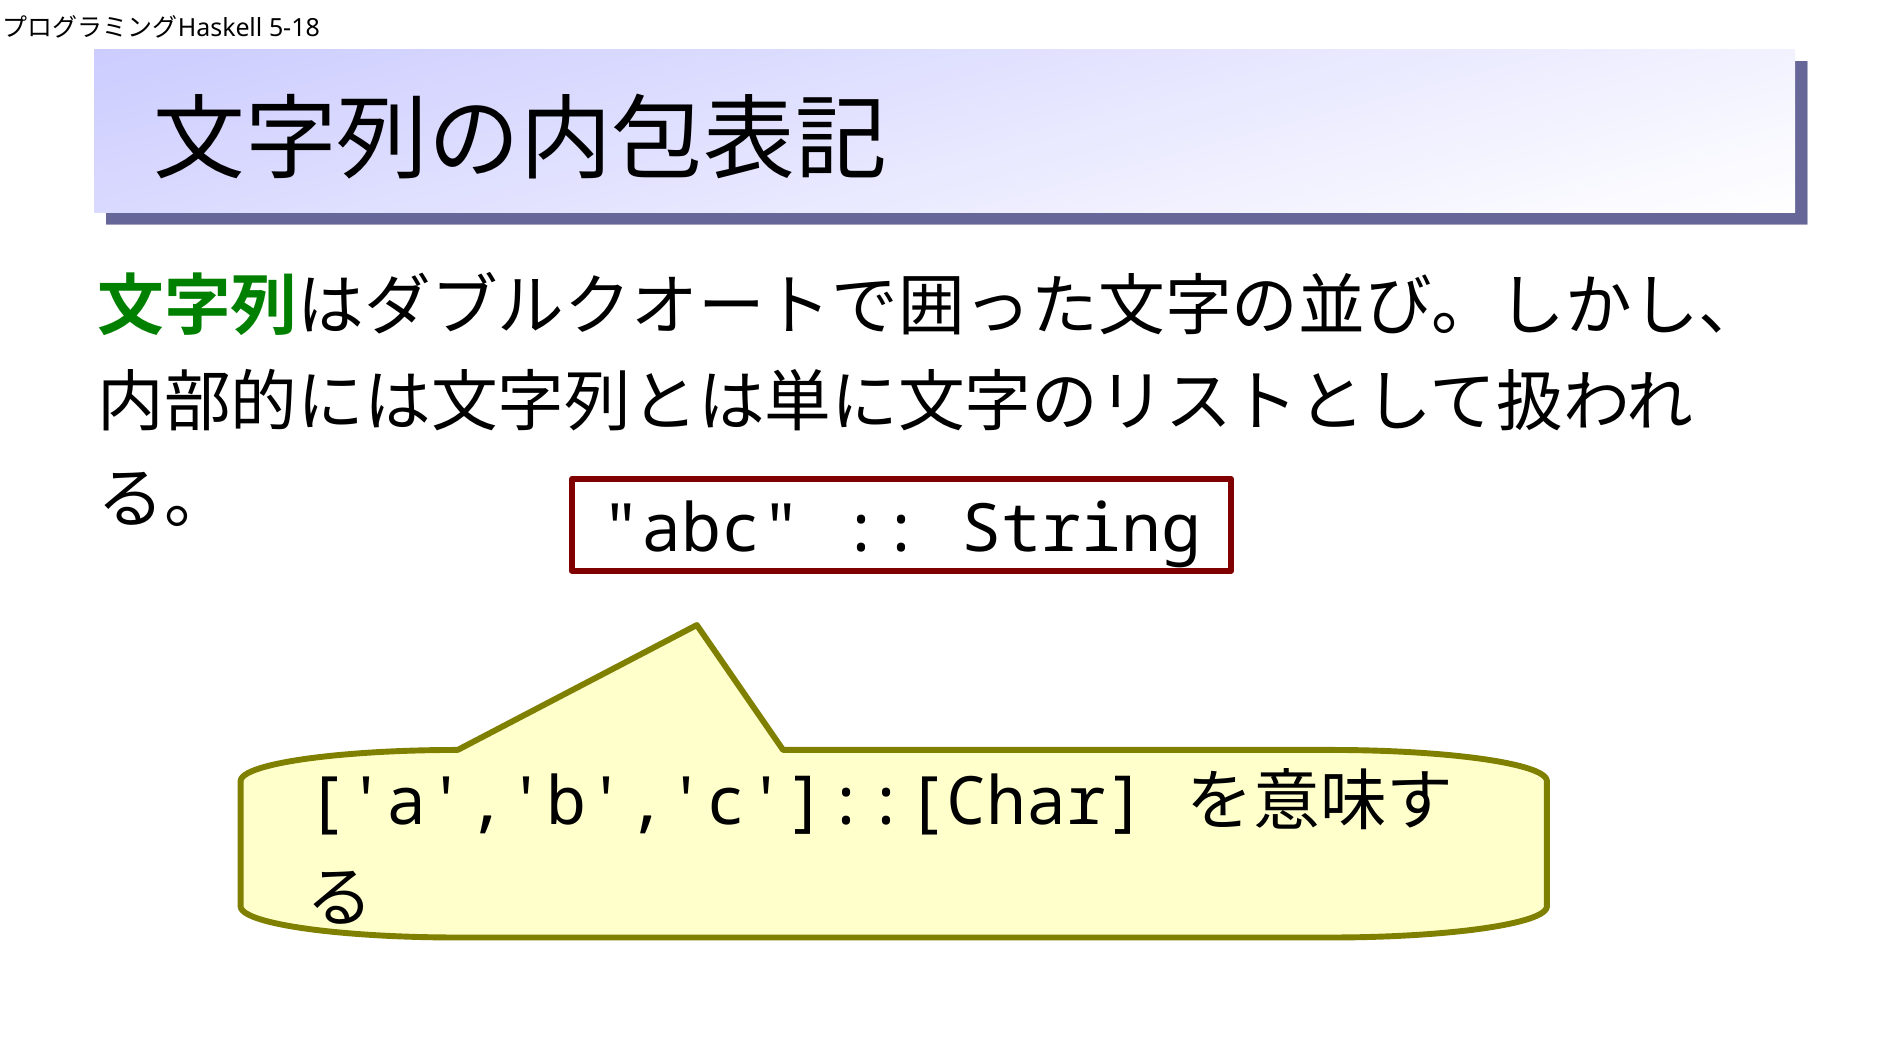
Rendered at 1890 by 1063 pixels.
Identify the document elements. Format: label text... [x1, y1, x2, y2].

text_box "abc" :: String [571, 478, 1232, 571]
title 文字列の内包表記 [94, 49, 1796, 213]
text_box ['a','b','c']::[Char] を意味する [240, 625, 1547, 938]
list 文字列はダブルクオートで囲った文字の並び。しかし、内部的には文字列とは単に文字のリストとして扱われる。 [94, 248, 1796, 389]
